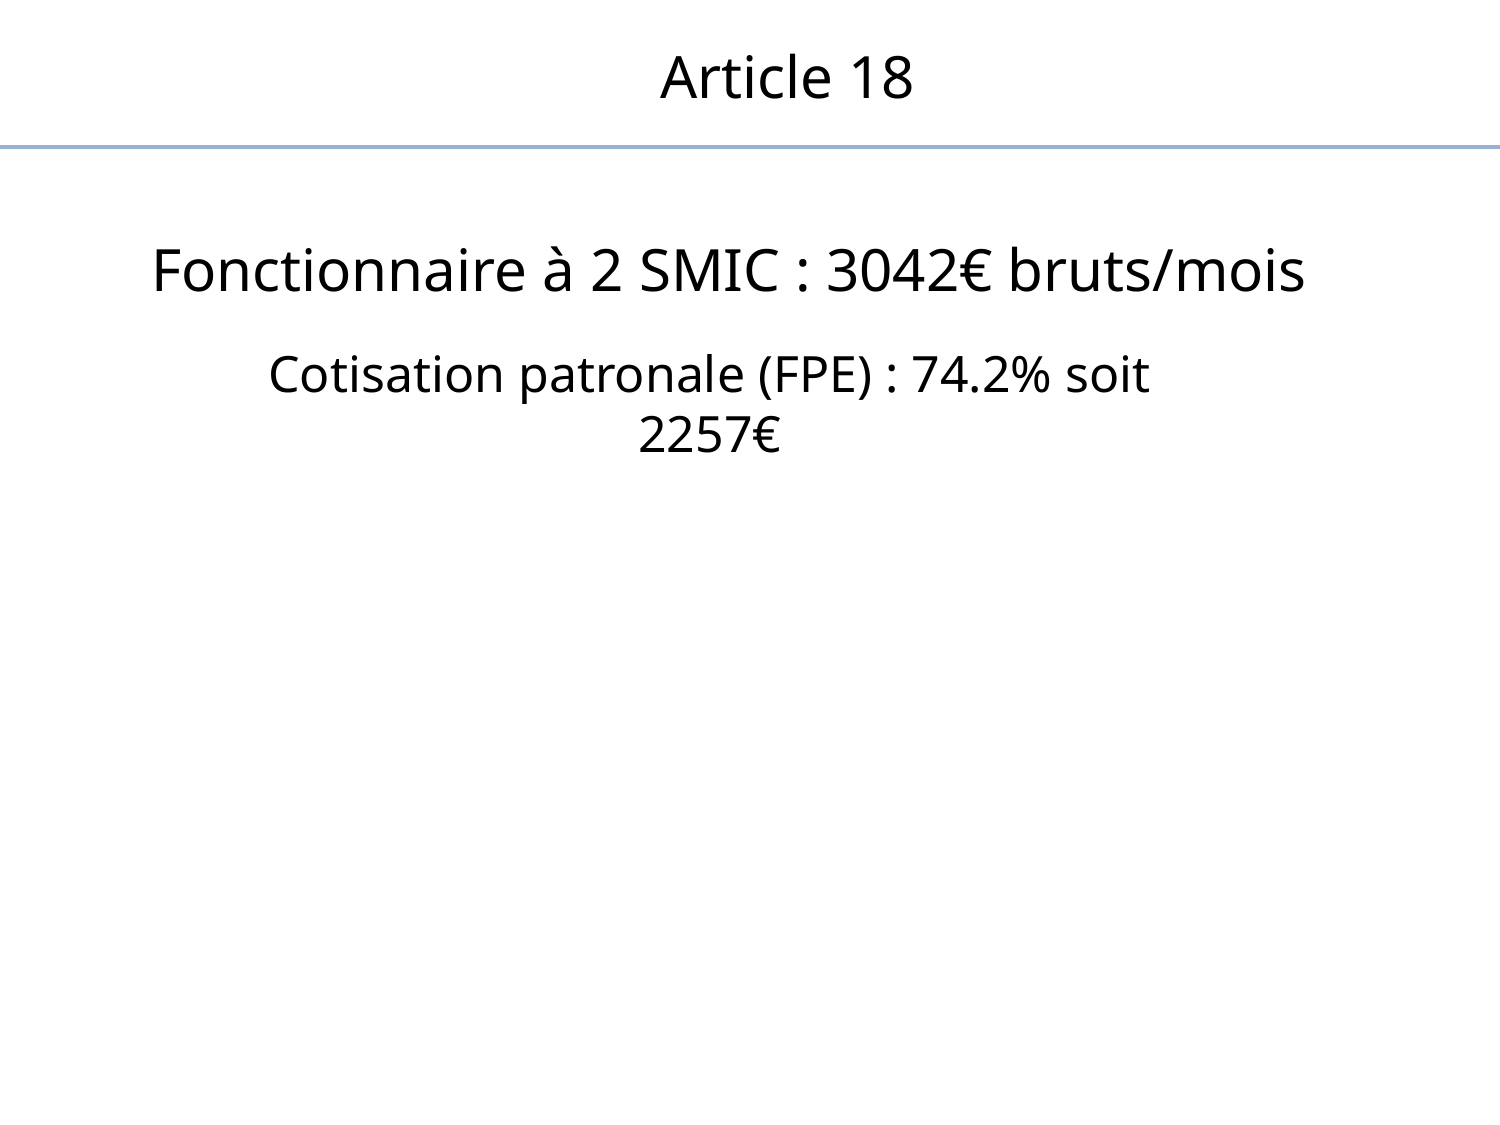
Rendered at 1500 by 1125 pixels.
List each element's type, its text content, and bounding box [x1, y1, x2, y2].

text_box Fonctionnaire à 2 SMIC : 3042€ bruts/mois [60, 225, 1398, 311]
text_box Article 18 [172, 32, 1403, 118]
text_box Cotisation patronale (FPE) : 74.2% soit 2257€ [199, 335, 1220, 471]
